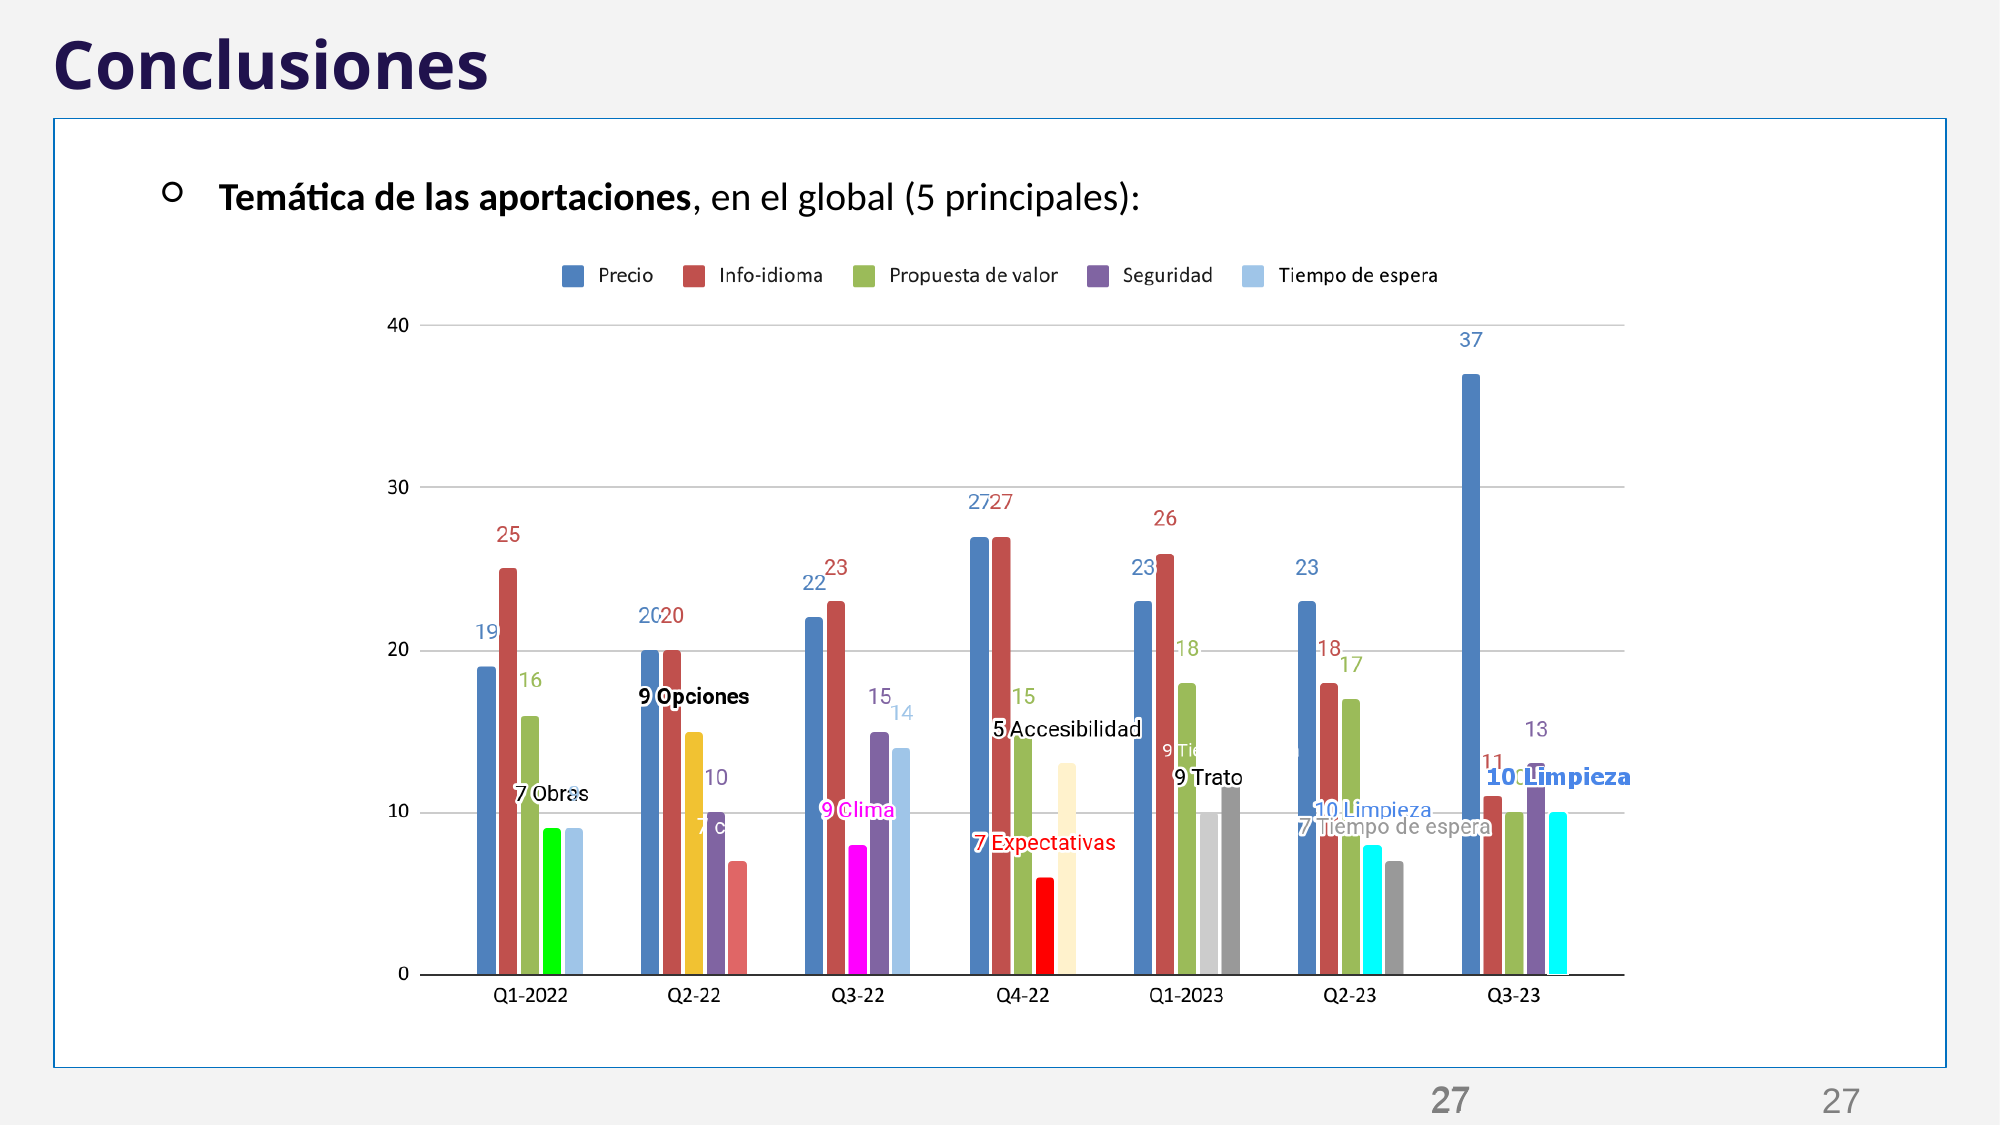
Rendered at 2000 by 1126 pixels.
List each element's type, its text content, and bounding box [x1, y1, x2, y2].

text_box Conclusiones [52, 0, 1945, 126]
picture [335, 224, 1665, 1048]
text_box Temática de las aportaciones, en el global (5 principales): [53, 118, 1947, 1068]
text_box <number> [1412, 1069, 1880, 1126]
